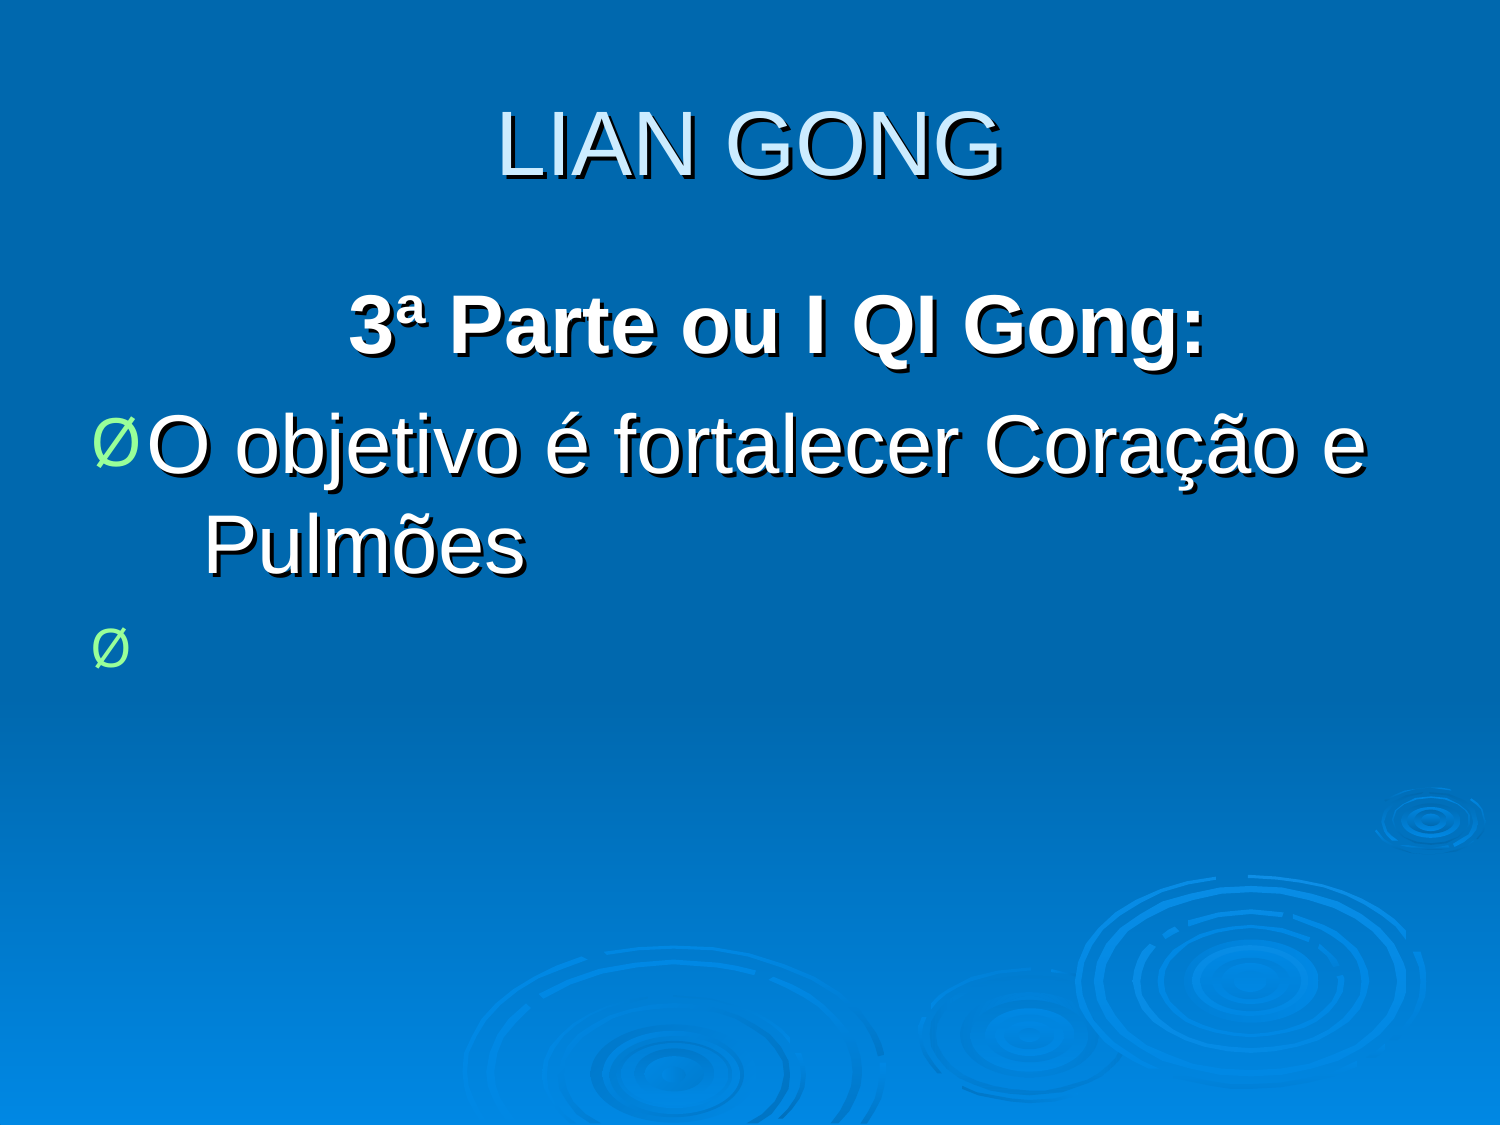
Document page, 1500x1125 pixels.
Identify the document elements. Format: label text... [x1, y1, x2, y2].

list 3ª Parte ou I QI Gong: O objetivo é fortalecer Coração e Pulmões [75, 262, 1426, 1005]
title LIAN GONG [75, 45, 1426, 233]
